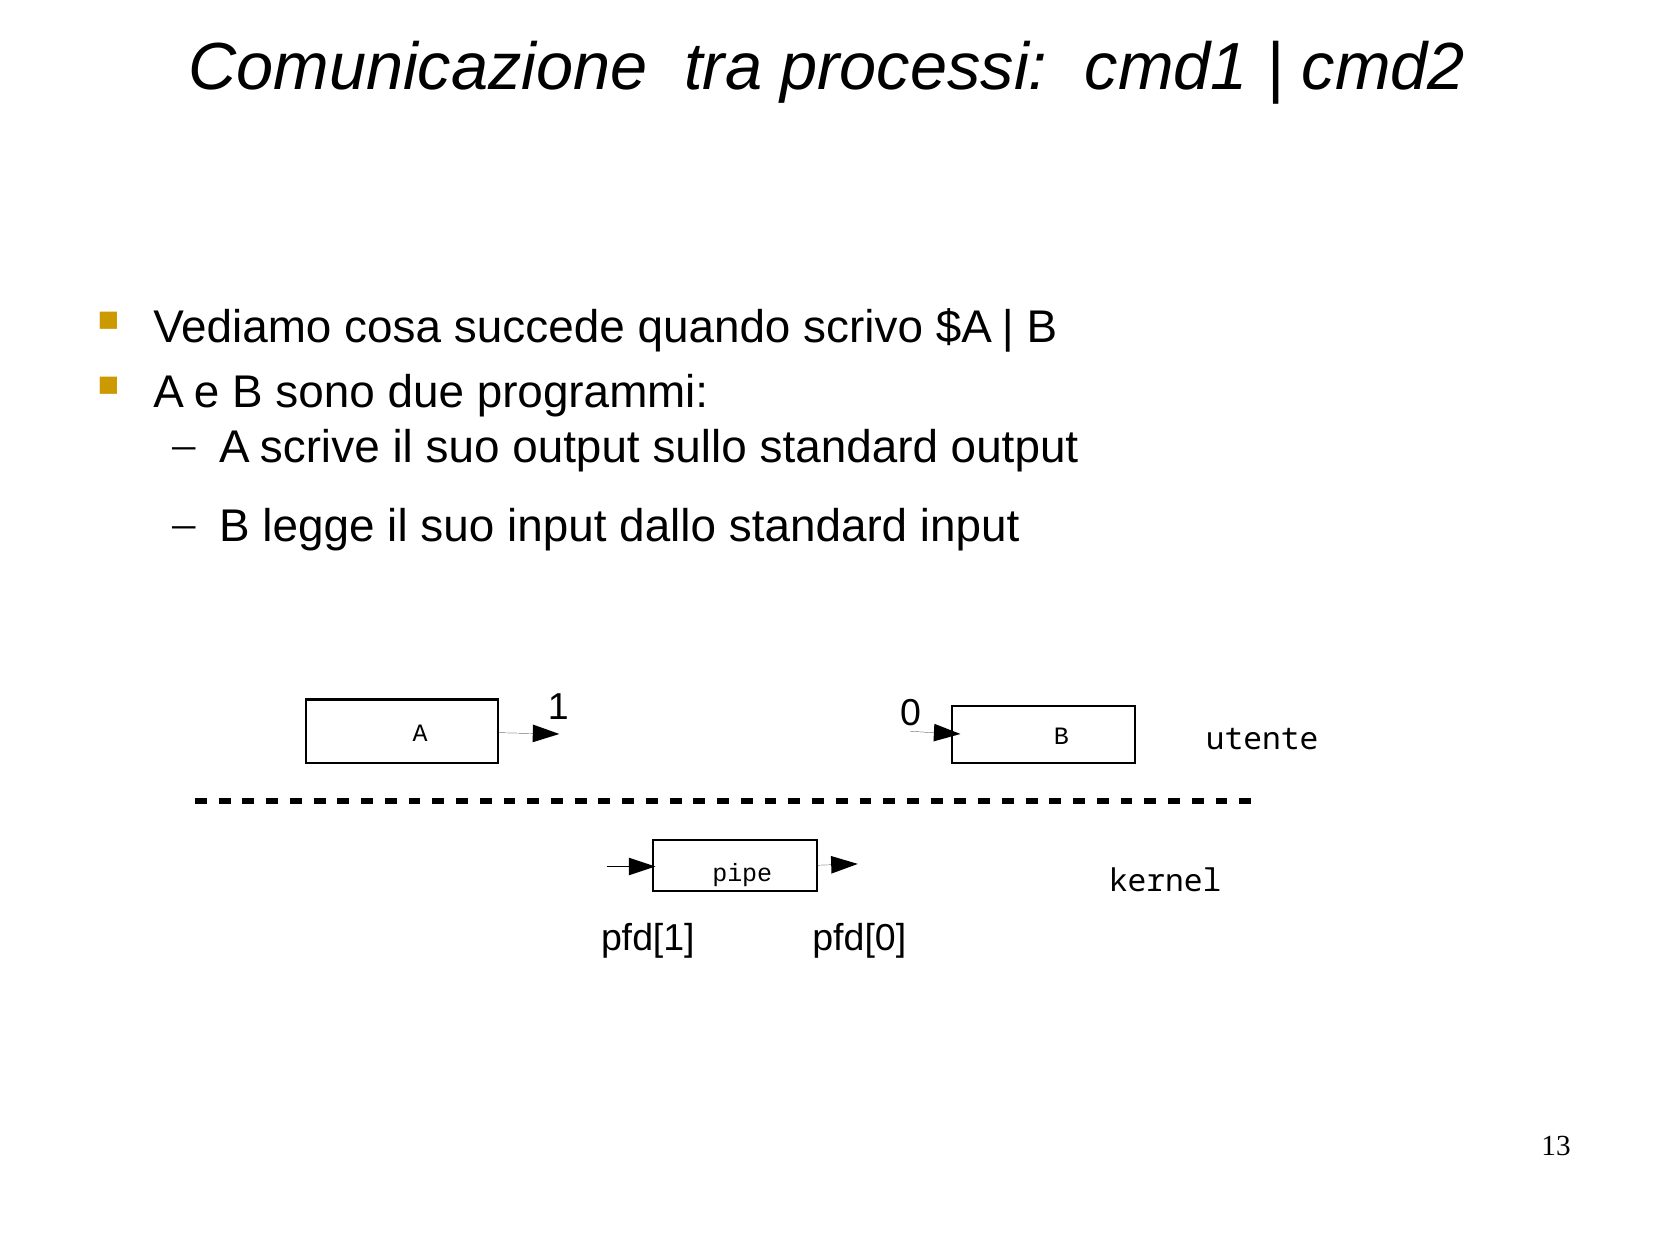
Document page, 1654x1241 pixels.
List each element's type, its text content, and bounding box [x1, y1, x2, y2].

text_box B [951, 705, 1135, 764]
text_box A [306, 699, 499, 764]
text_box [653, 839, 818, 891]
title Comunicazione tra processi: cmd1 | cmd2 [82, 14, 1571, 221]
text_box 0 [885, 684, 989, 741]
text_box utente [1155, 710, 1334, 764]
text_box kernel [1058, 852, 1237, 906]
text_box pipe [662, 848, 788, 895]
list Vediamo cosa succede quando scrivo $A | B A e B sono due programmi: A scrive il suo output sullo standard output B legge il suo input dallo standard input [82, 289, 1562, 1109]
text_box pfd[0] [797, 908, 938, 966]
text_box 1 [533, 678, 637, 735]
text_box pfd[1] [586, 908, 736, 966]
